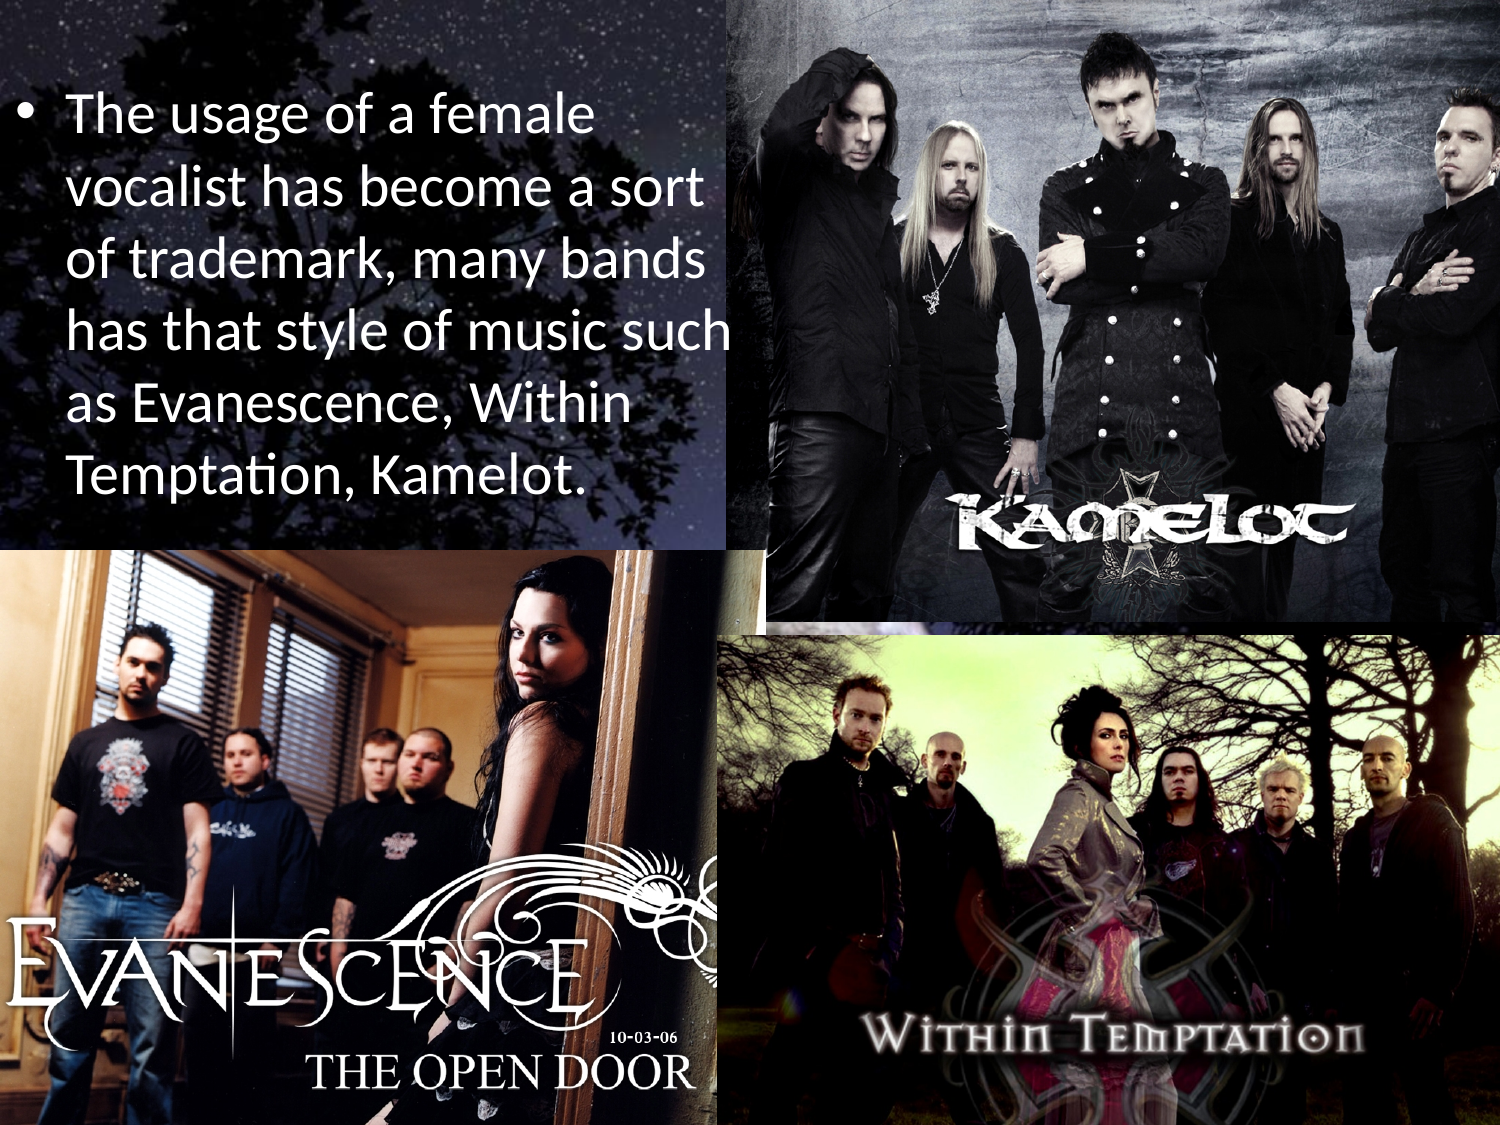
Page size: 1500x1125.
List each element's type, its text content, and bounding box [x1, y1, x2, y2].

picture [0, 0, 1500, 1125]
list The usage of a female vocalist has become a sort of trademark, many bands has that style of music such as Evanescence, Within Temptation, Kamelot. [0, 66, 774, 520]
